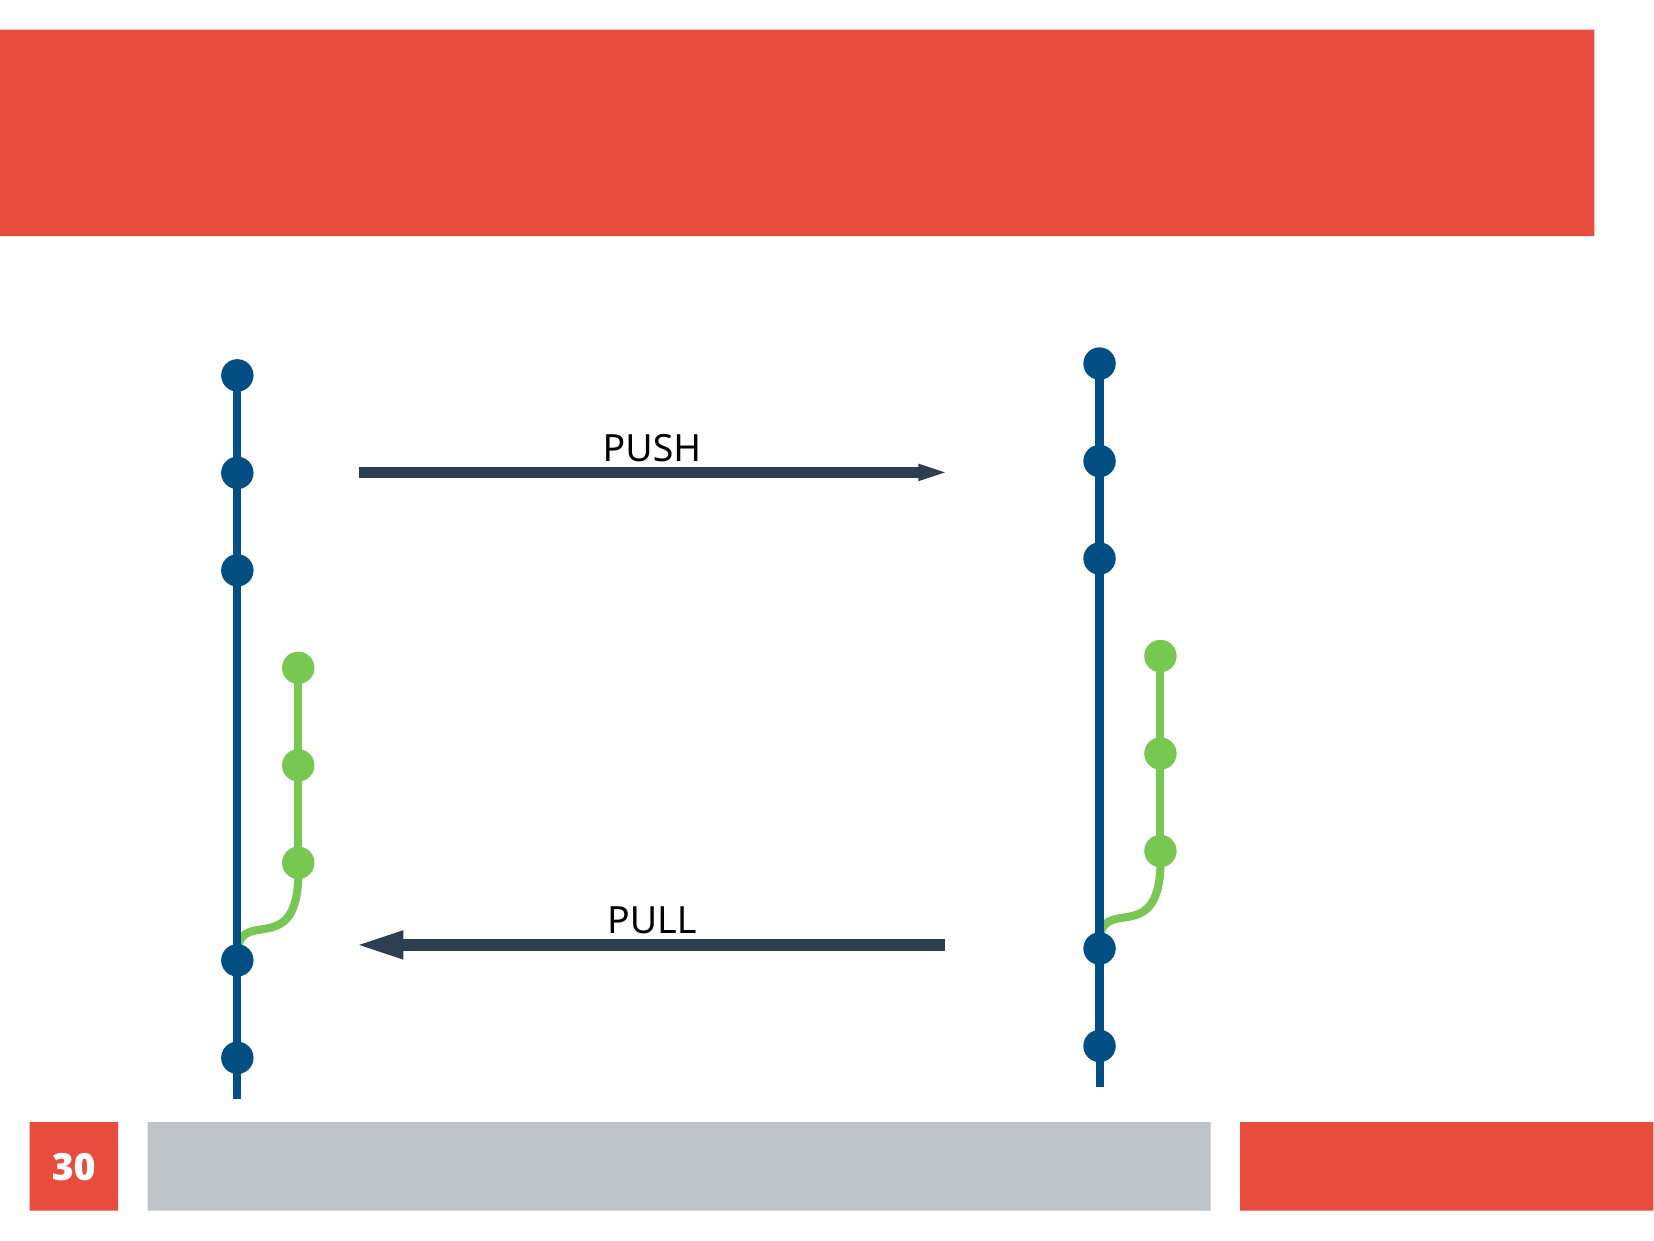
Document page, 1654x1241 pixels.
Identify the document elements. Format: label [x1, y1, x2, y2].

picture [200, 330, 360, 1099]
picture [1062, 318, 1222, 1087]
